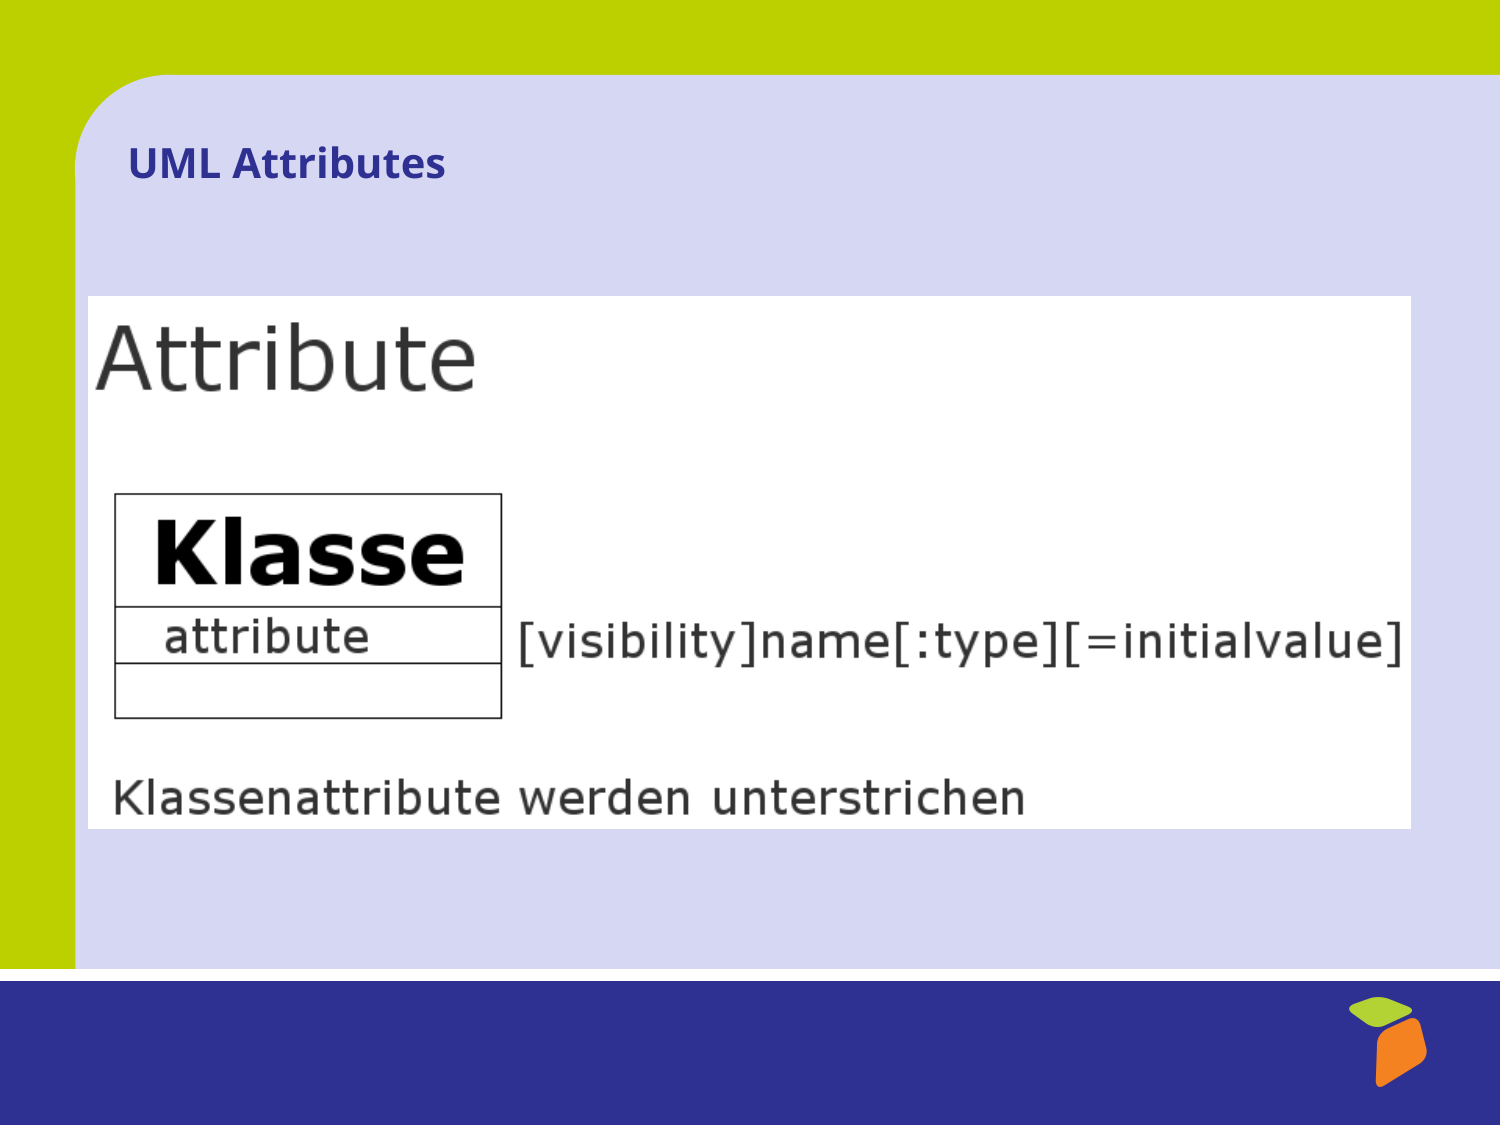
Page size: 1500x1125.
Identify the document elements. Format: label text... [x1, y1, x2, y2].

picture [0, 981, 1500, 1125]
picture [88, 296, 1411, 829]
title UML Attributes [112, 112, 1388, 213]
